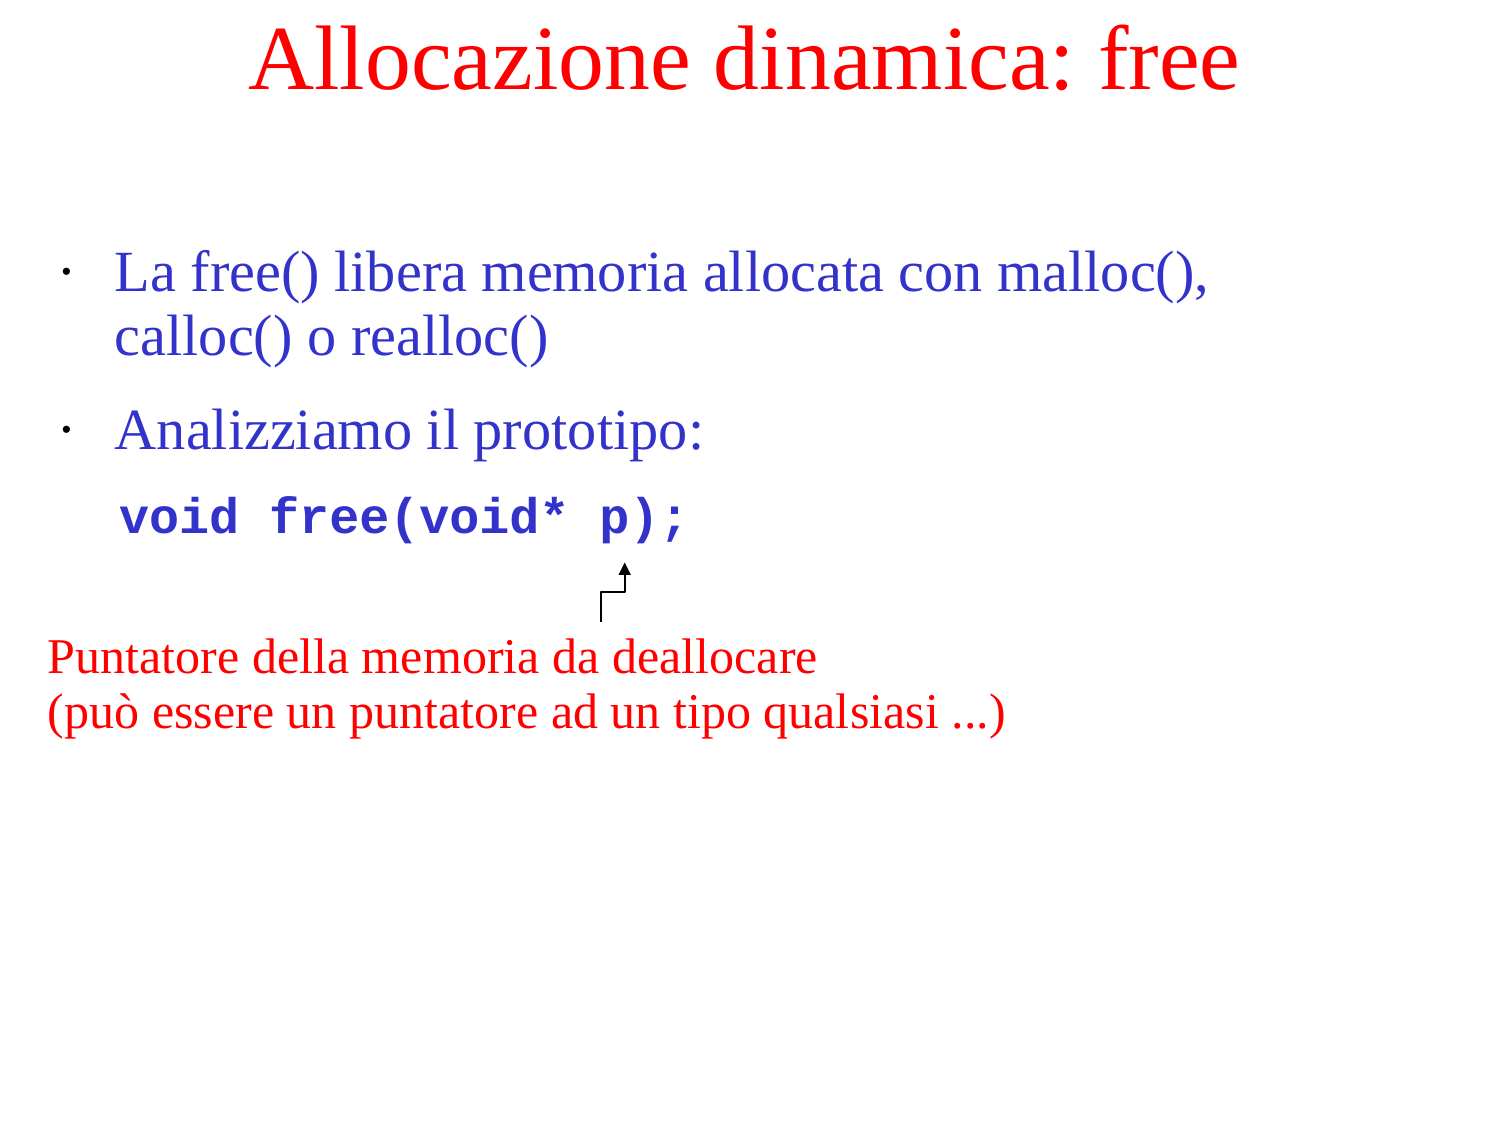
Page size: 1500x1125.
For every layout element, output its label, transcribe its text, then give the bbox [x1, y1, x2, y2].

list La free() libera memoria allocata con malloc(), calloc() o realloc() Analizziamo il prototipo: void free(void* p); [29, 231, 1316, 1071]
text_box Puntatore della memoria da deallocare (può essere un puntatore ad un tipo qualsiasi ...) [33, 621, 1022, 747]
title Allocazione dinamica: free [107, 0, 1383, 188]
